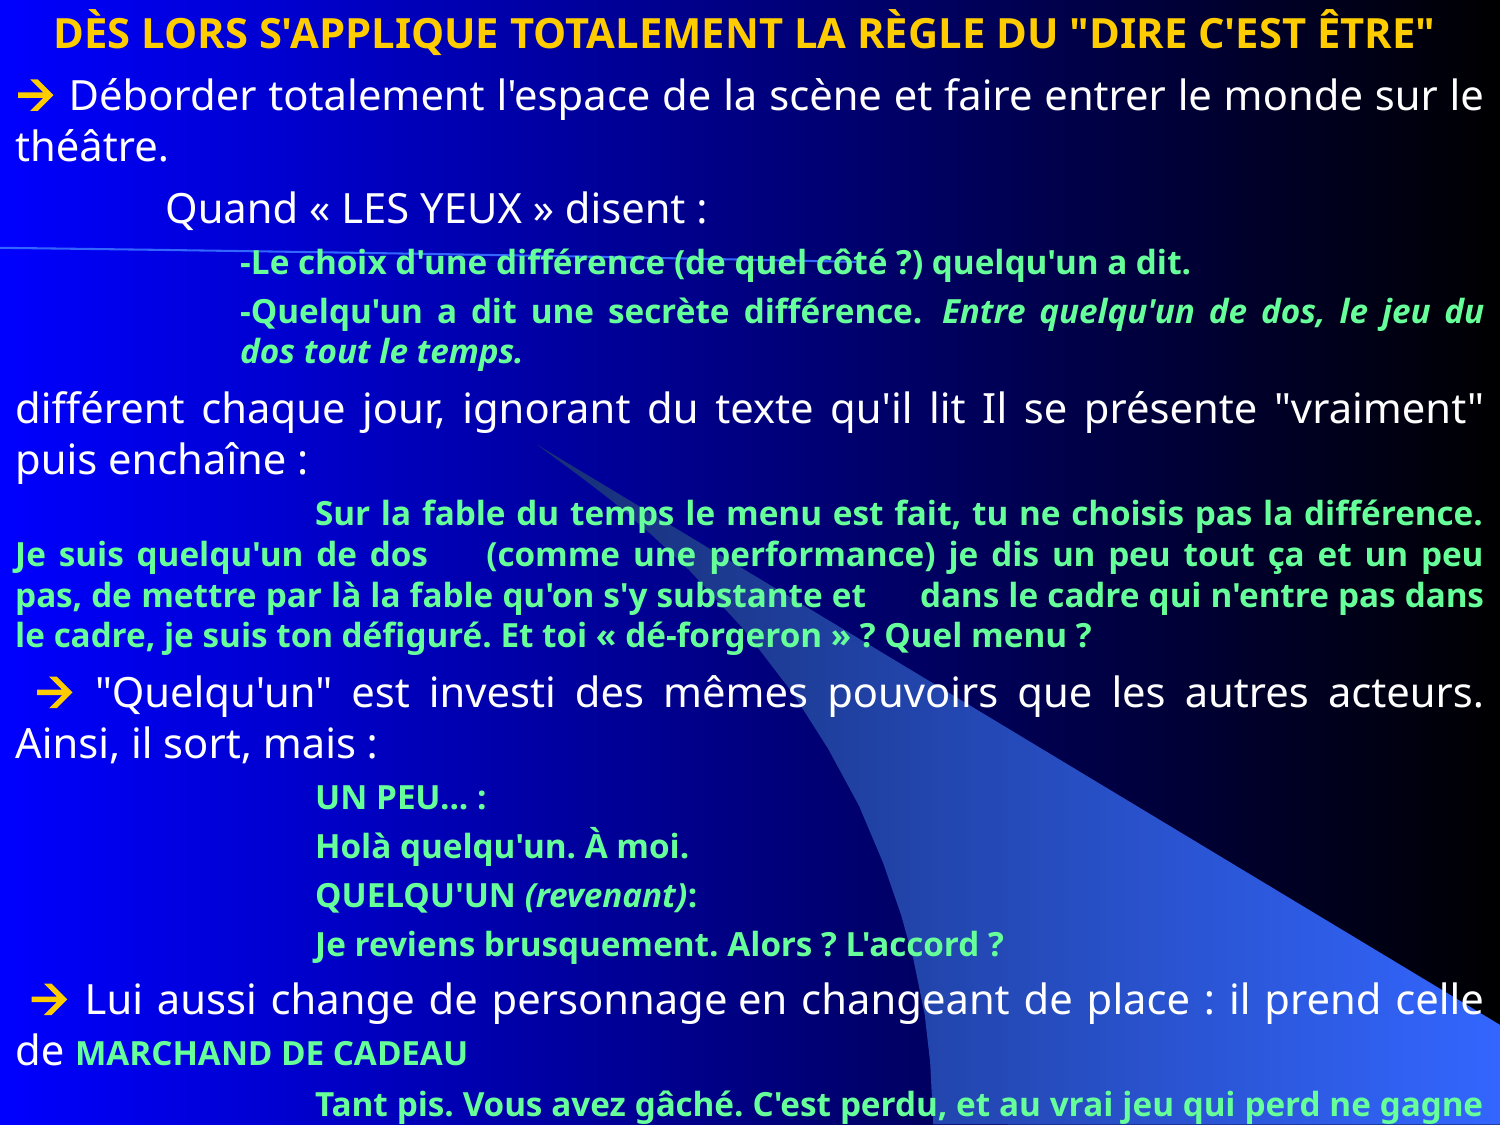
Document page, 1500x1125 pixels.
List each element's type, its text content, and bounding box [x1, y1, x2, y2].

subtitle DÈS LORS S'APPLIQUE TOTALEMENT LA RÈGLE DU "DIRE C'EST ÊTRE"  Déborder totalement l'espace de la scène et faire entrer le monde sur le théâtre. Quand « LES YEUX » disent : -Le choix d'une différence (de quel côté ?) quelqu'un a dit. -Quelqu'un a dit une secrète différence. Entre quelqu'un de dos, le jeu du dos tout le temps. différent chaque jour, ignorant du texte qu'il lit Il se présente "vraiment" puis enchaîne : Sur la fable du temps le menu est fait, tu ne choisis pas la différence. Je suis quelqu'un de dos (comme une performance) je dis un peu tout ça et un peu pas, de mettre par là la fable qu'on s'y substante et dans le cadre qui n'entre pas dans le cadre, je suis ton défiguré. Et toi « dé-forgeron » ? Quel menu ?  "Quelqu'un" est investi des mêmes pouvoirs que les autres acteurs. Ainsi, il sort, mais : UN PEU... : Holà quelqu'un. À moi. QUELQU'UN (revenant): Je reviens brusquement. Alors ? L'accord ?  Lui aussi change de personnage en changeant de place : il prend celle de MARCHAND DE CADEAU Tant pis. Vous avez gâché. C'est perdu, et au vrai jeu qui perd ne gagne pas. C'est inscrit dans cette inscription, je ne reviendrai pas moi brusquement, ni l'autre non plus.  Il compose le « dernier tableau », (dans la même polysémie que les précédents), mêlé aux autres acteurs et, sur sa réplique, le texte et le spectacle se terminaient ainsi : Ils se taisent là, tous, dans cette image regardée, longtemps, le plus longtemps qu'on tolère (ou pas). On attend encore quand celui-là qui applaudit vite (il y a toujours celui-là) entraîne les autres. On attend que ça cesse comprenant qu'il ne faut pas encore faire le NOIR DE FIN.  Pendant les saluts, les acteurs invitent le public à venir dans l'atelier "exposé dans l'exposition" pour acheter, s'ils le souhaitaient, l'un des 10 tableaux "peints" pendant l'exposition. [0, 0, 1500, 1125]
